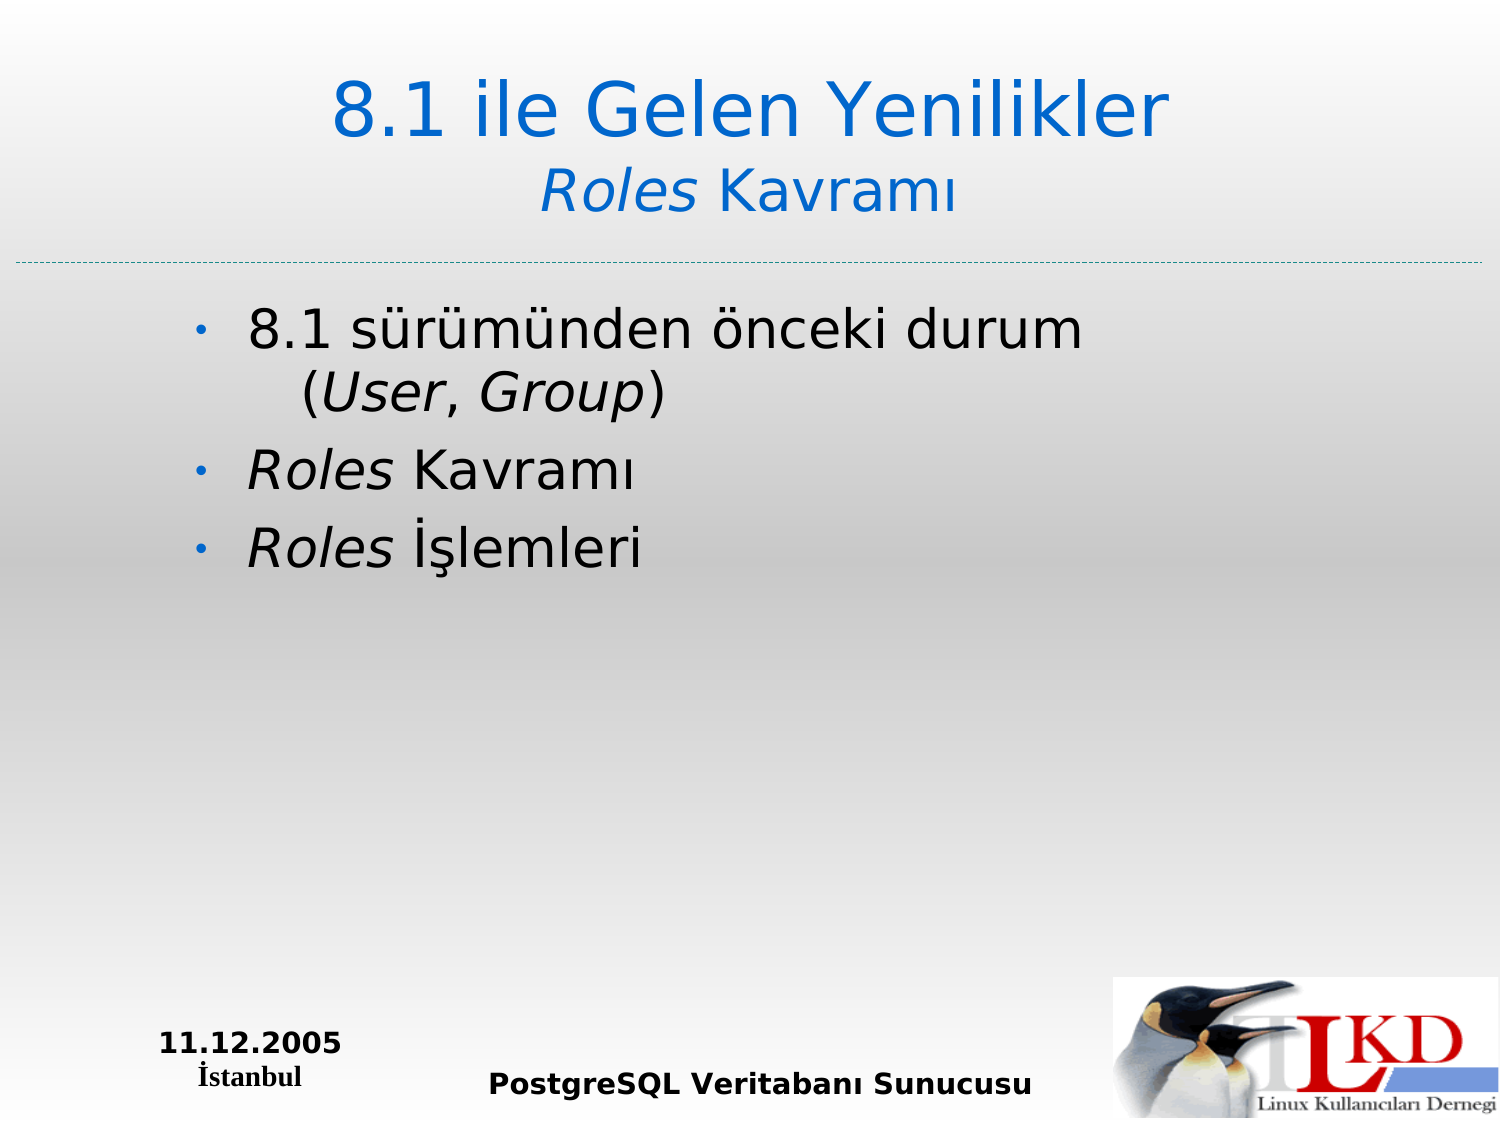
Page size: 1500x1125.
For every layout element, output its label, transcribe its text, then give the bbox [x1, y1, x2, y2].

list 8.1 sürümünden önceki durum (User, Group) Roles Kavramı Roles İşlemleri [0, 297, 1500, 975]
picture [1113, 977, 1499, 1118]
title 8.1 ile Gelen Yenilikler Roles Kavramı [0, 0, 1500, 225]
